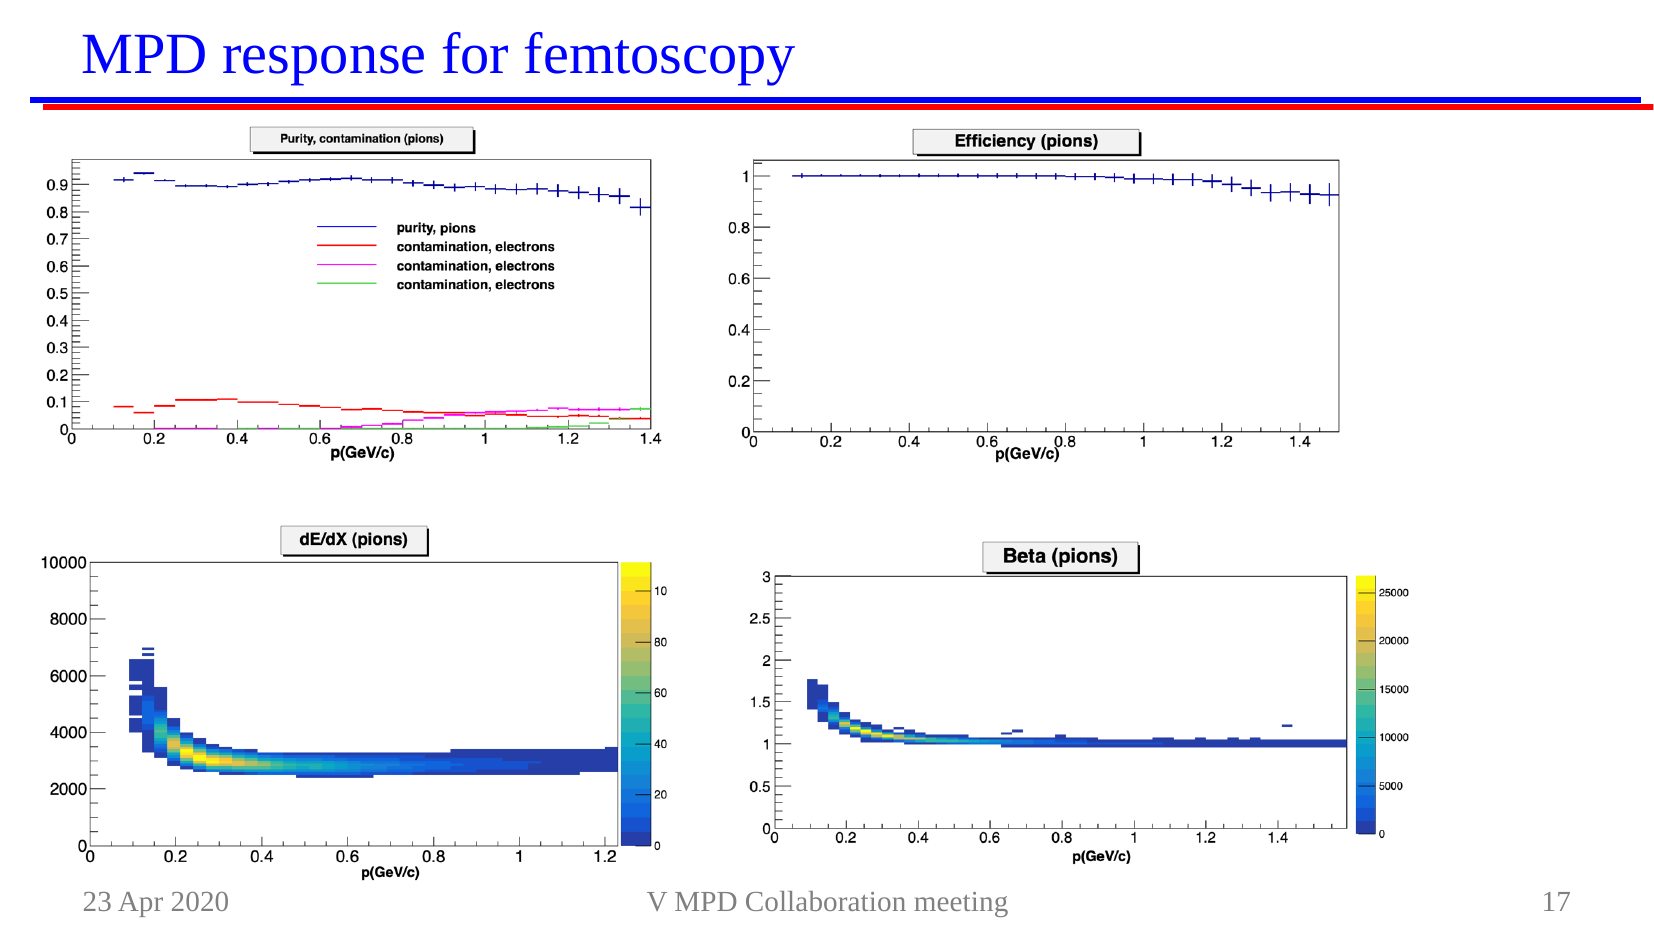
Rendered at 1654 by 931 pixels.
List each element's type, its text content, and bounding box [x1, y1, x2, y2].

picture [0, 122, 1393, 470]
title MPD response for femtoscopy [81, 7, 1570, 91]
picture [6, 523, 667, 886]
picture [682, 540, 1411, 871]
